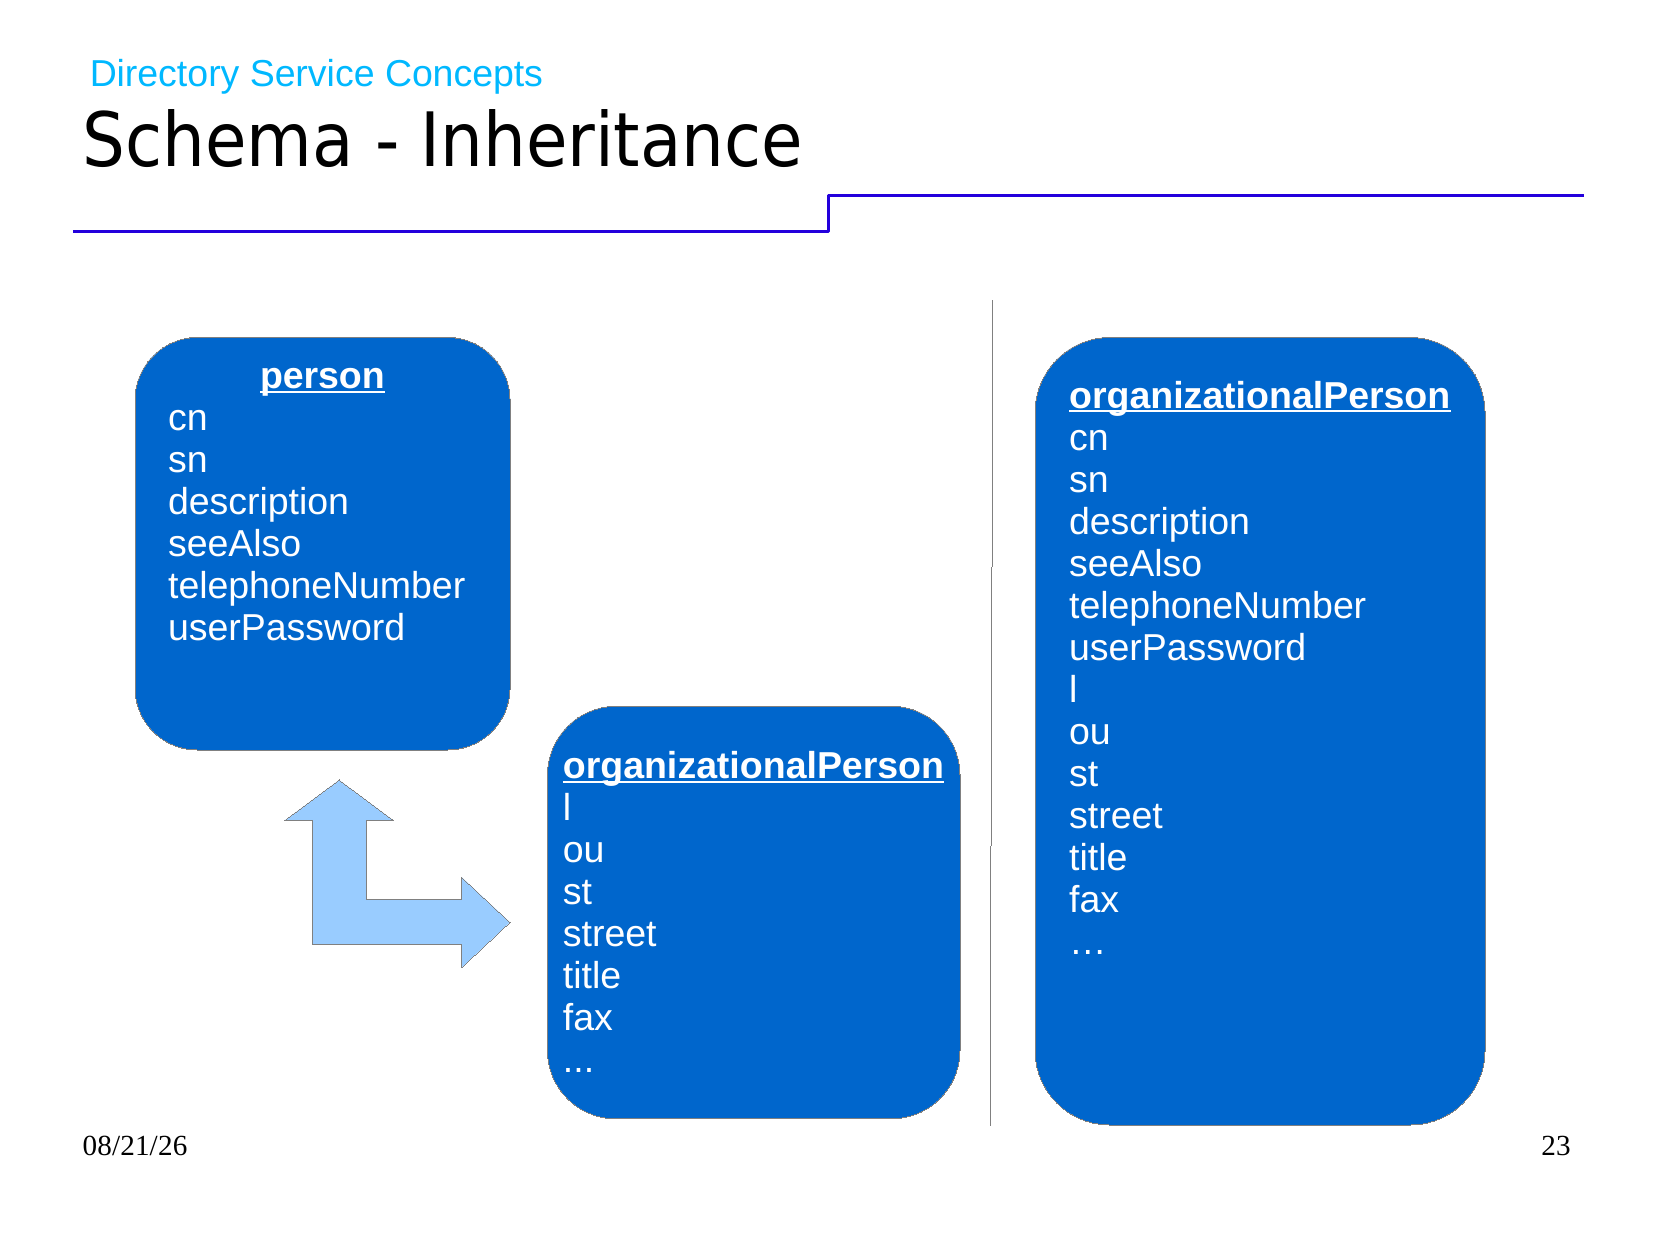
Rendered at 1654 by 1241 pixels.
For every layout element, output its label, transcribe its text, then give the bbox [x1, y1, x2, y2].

title Schema - Inheritance [82, 49, 1571, 232]
text_box Directory Service Concepts [75, 45, 571, 103]
text_box organizationalPerson l ou st street title fax ... [547, 706, 961, 1119]
text_box organizationalPerson cn sn description seeAlso telephoneNumber userPassword l ou st street title fax … [1035, 337, 1486, 1126]
text_box person cn sn description seeAlso telephoneNumber userPassword [135, 337, 511, 751]
text_box [284, 779, 511, 968]
